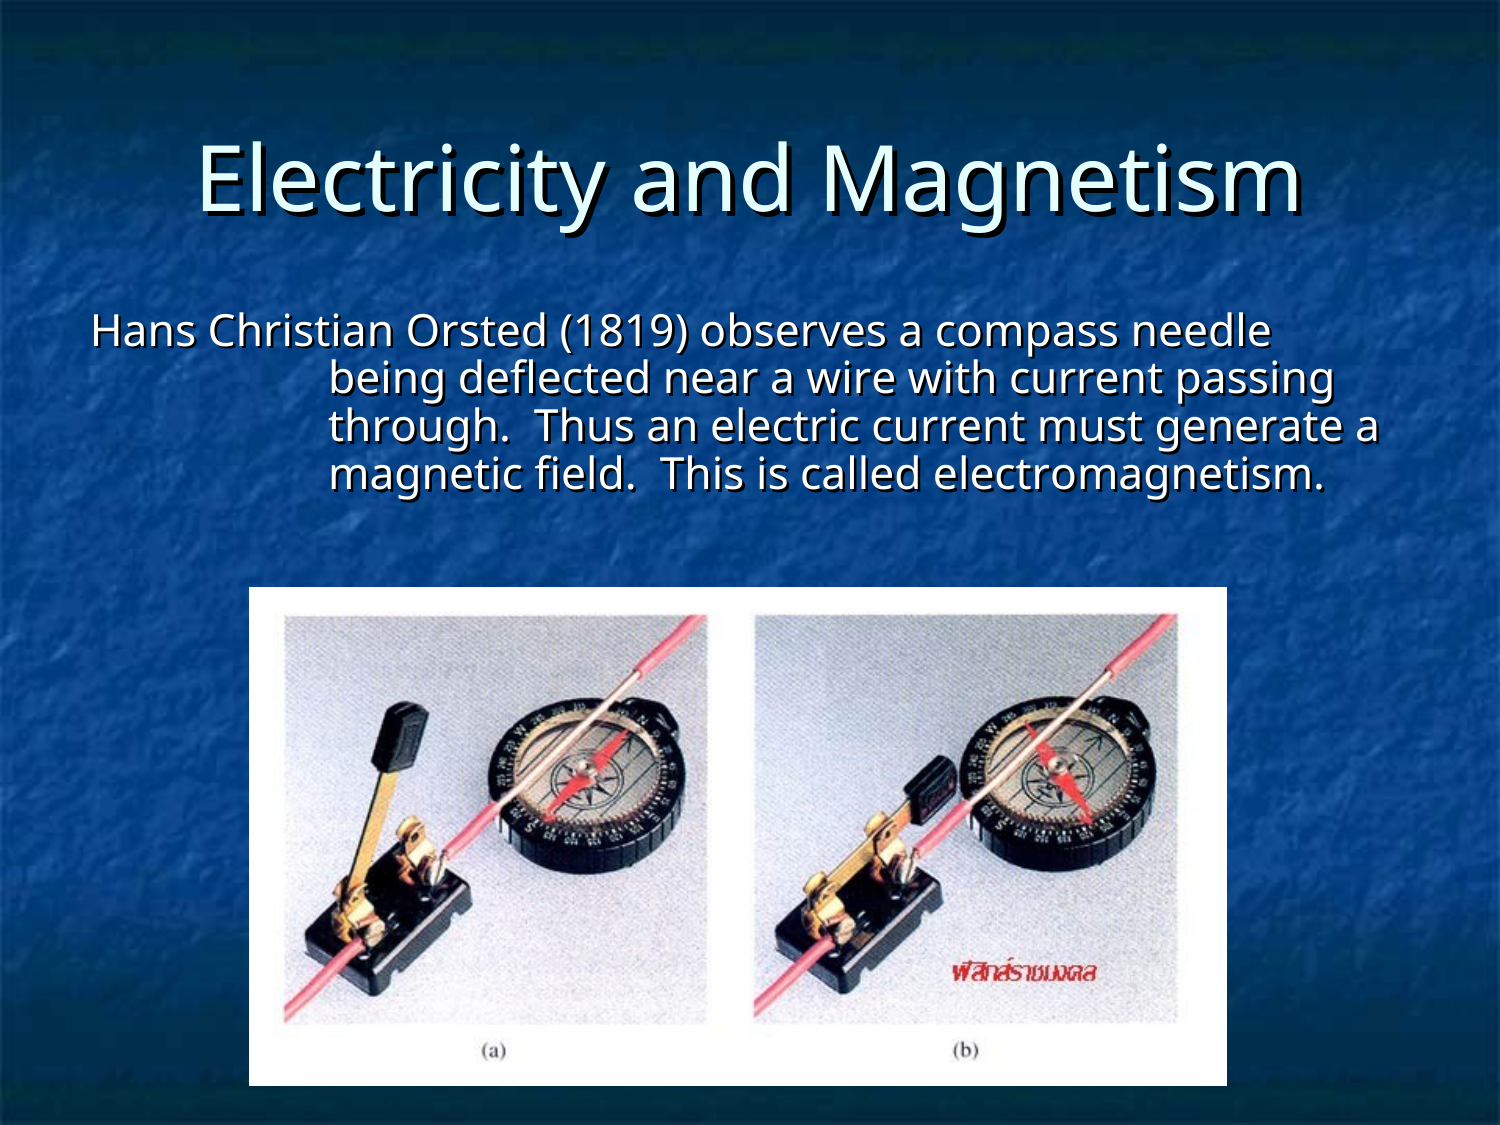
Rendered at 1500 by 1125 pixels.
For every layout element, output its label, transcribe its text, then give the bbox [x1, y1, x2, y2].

picture [0, 0, 1500, 1125]
title Electricity and Magnetism [75, 62, 1426, 288]
list Hans Christian Orsted (1819) observes a compass needle being deflected near a wire with current passing through. Thus an electric current must generate a magnetic field. This is called electromagnetism. [74, 299, 1400, 550]
